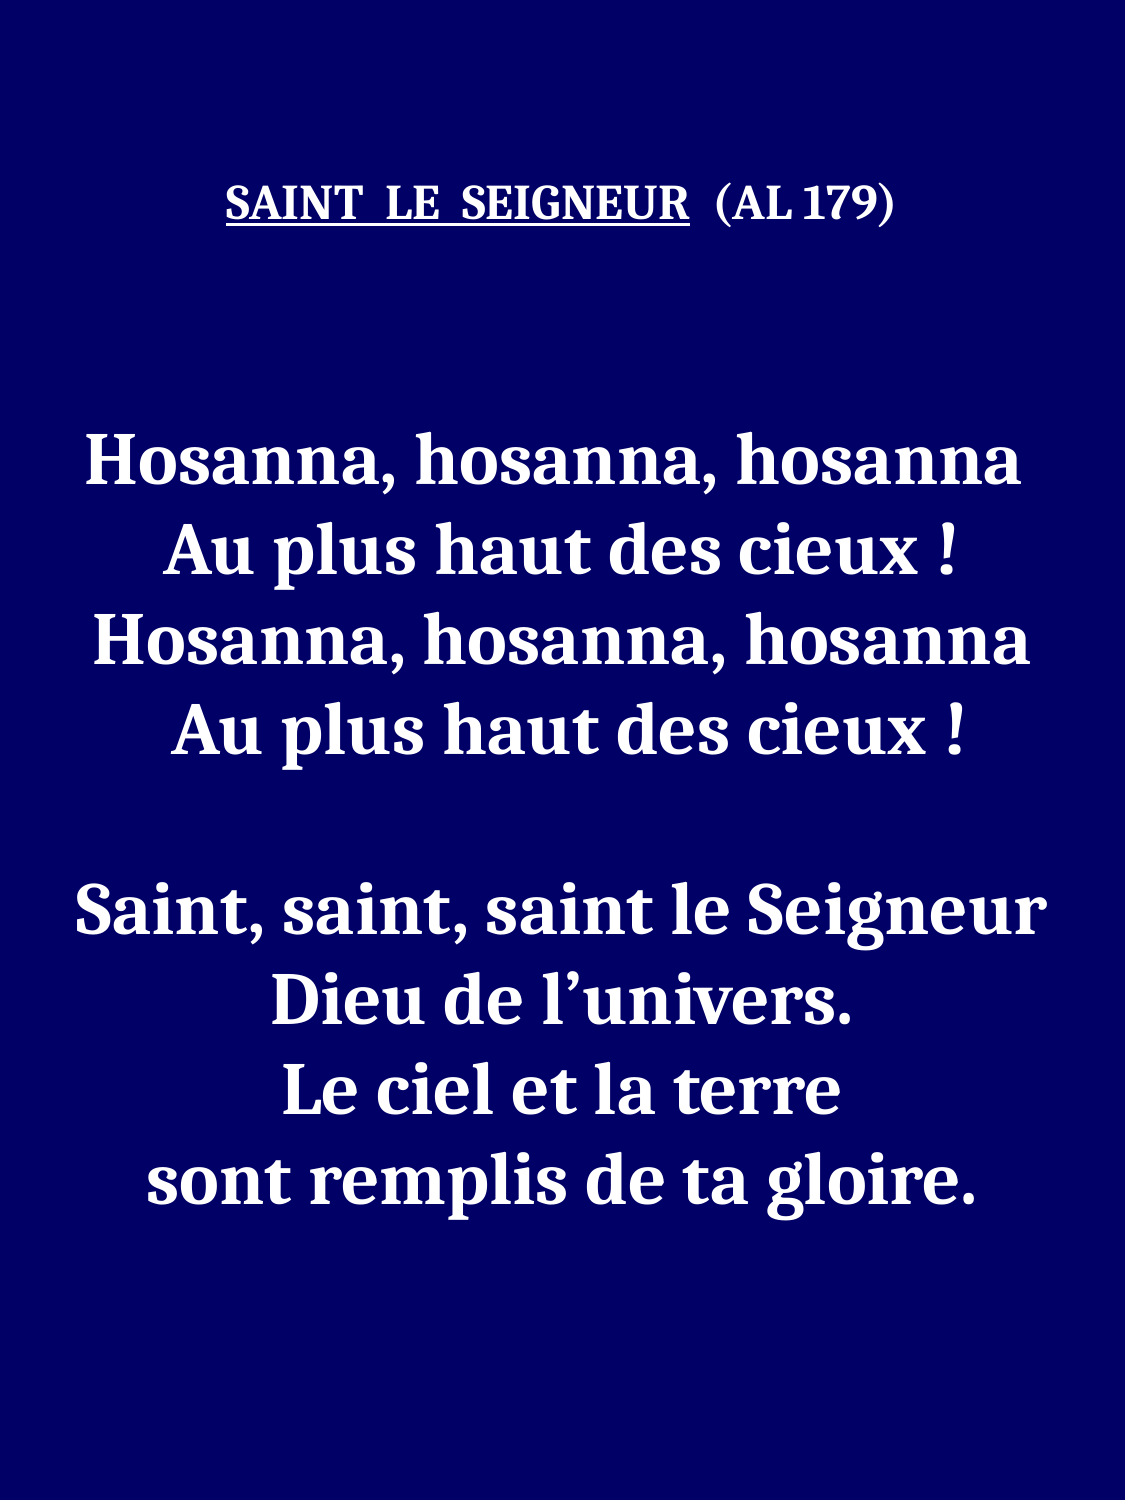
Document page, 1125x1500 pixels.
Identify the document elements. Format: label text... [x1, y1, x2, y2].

text_box SAINT LE SEIGNEUR (AL 179) Hosanna, hosanna, hosanna Au plus haut des cieux ! Hosanna, hosanna, hosanna Au plus haut des cieux ! Saint, saint, saint le Seigneur Dieu de l’univers. Le ciel et la terre sont remplis de ta gloire. [0, 171, 1125, 1397]
